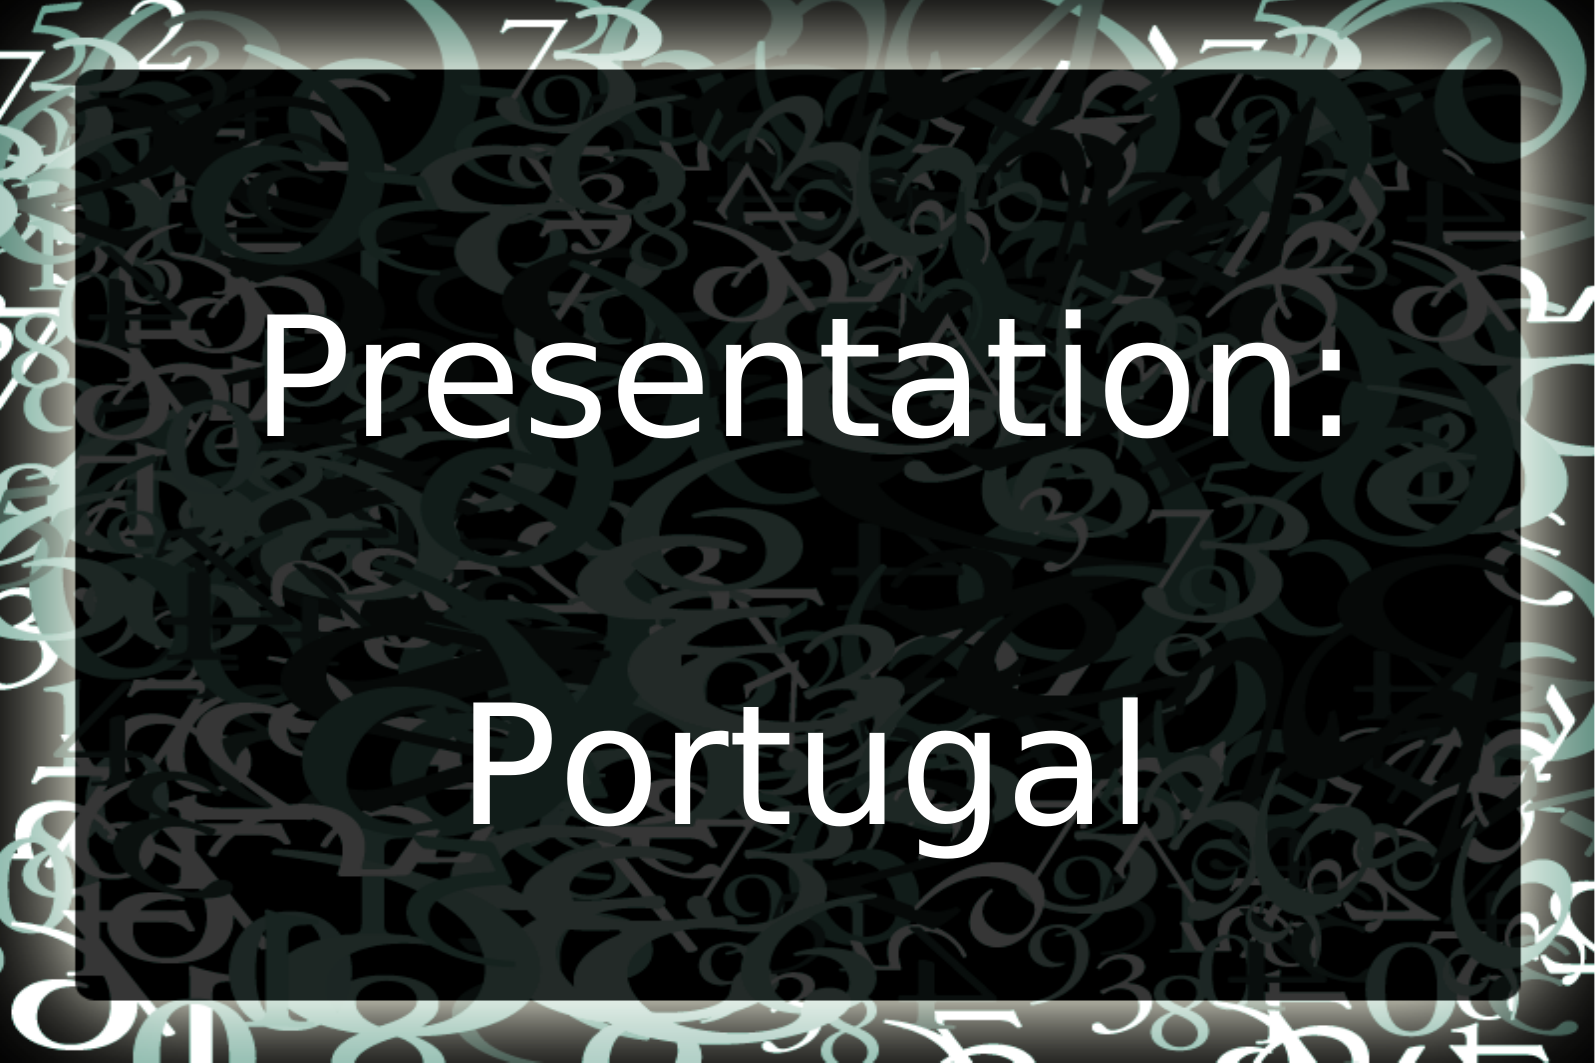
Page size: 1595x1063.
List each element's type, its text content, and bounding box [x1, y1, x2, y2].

title Presentation: Portugal [88, 282, 1524, 865]
picture [0, 0, 1595, 1063]
